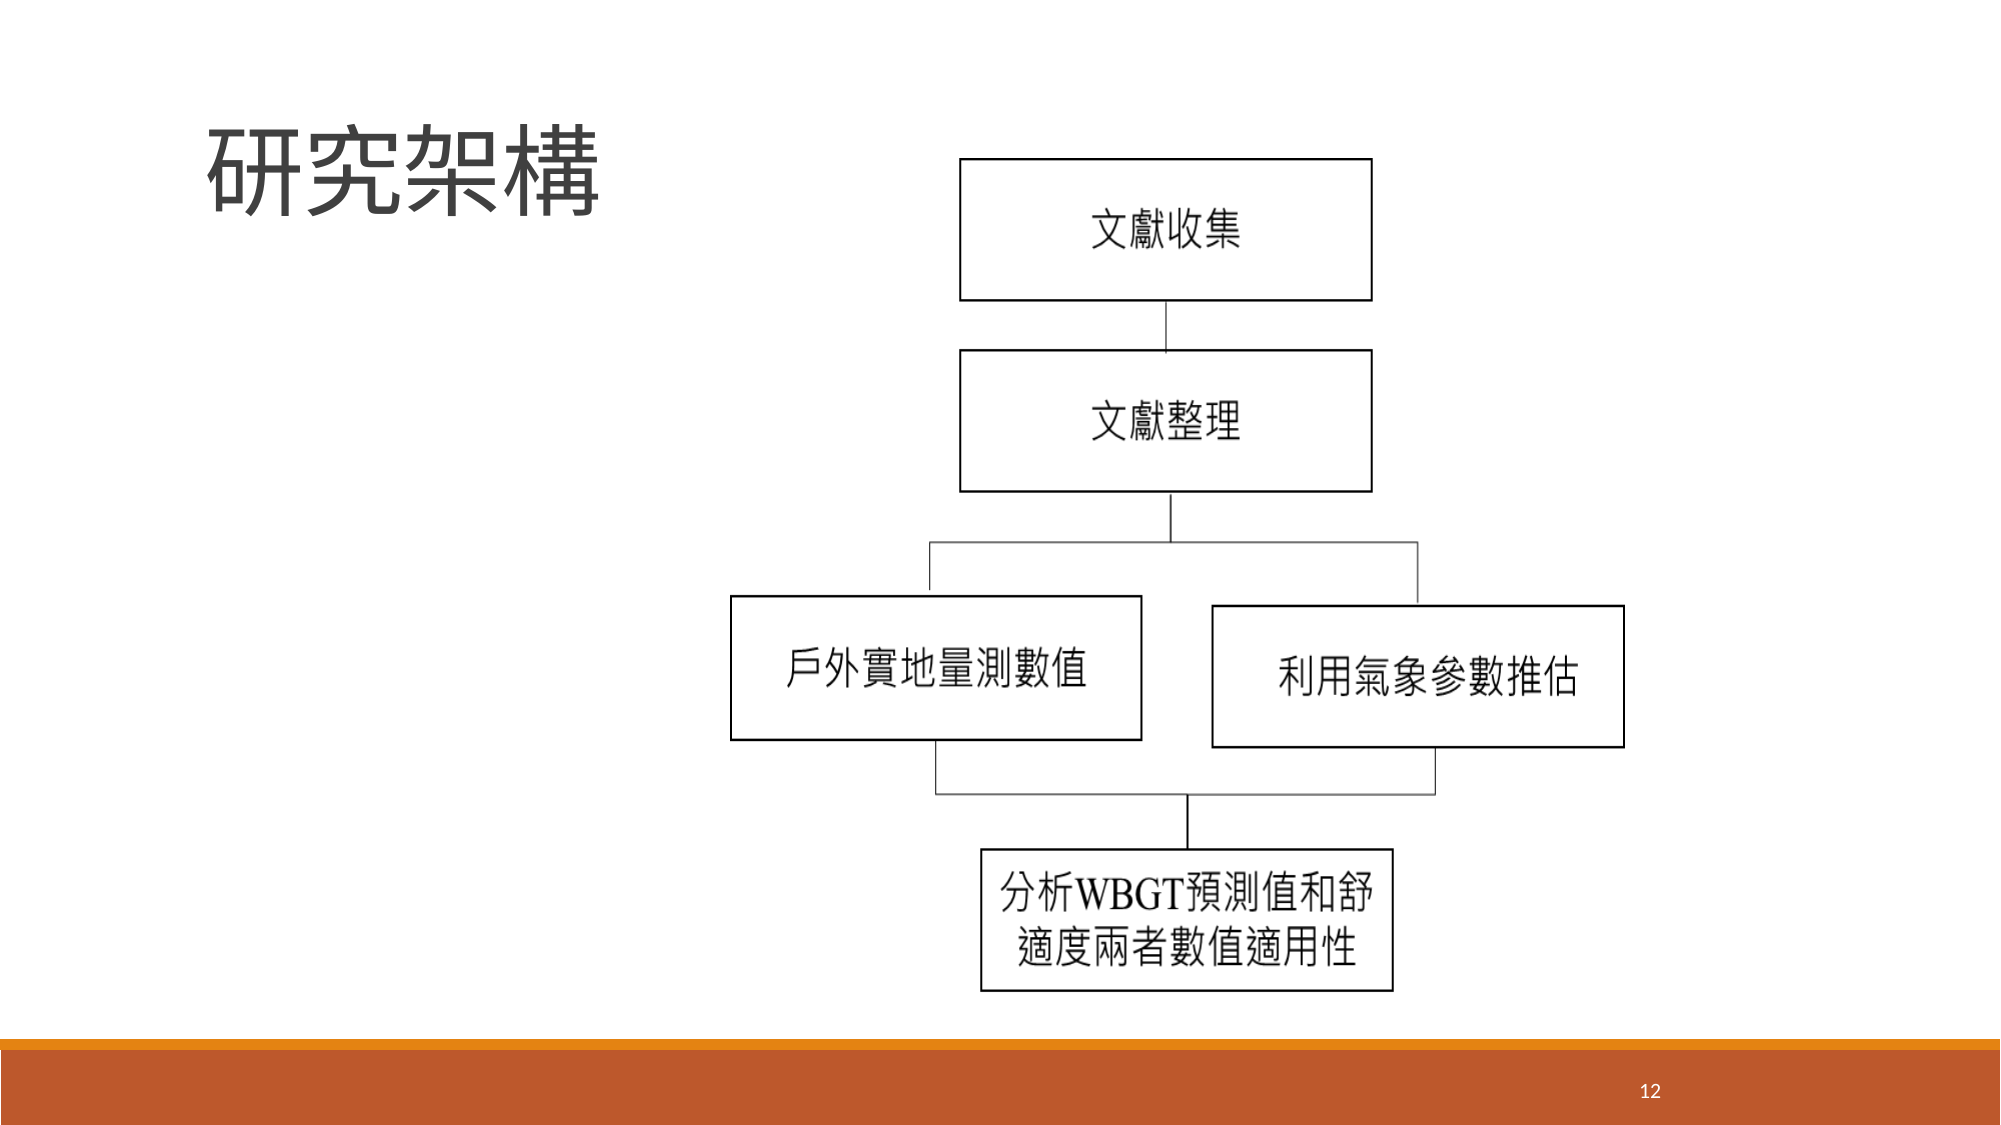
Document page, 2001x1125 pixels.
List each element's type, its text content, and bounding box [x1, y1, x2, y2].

text_box 研究架構 [189, 101, 1840, 237]
text_box 12 [1624, 1059, 1840, 1120]
picture [730, 237, 1625, 1003]
